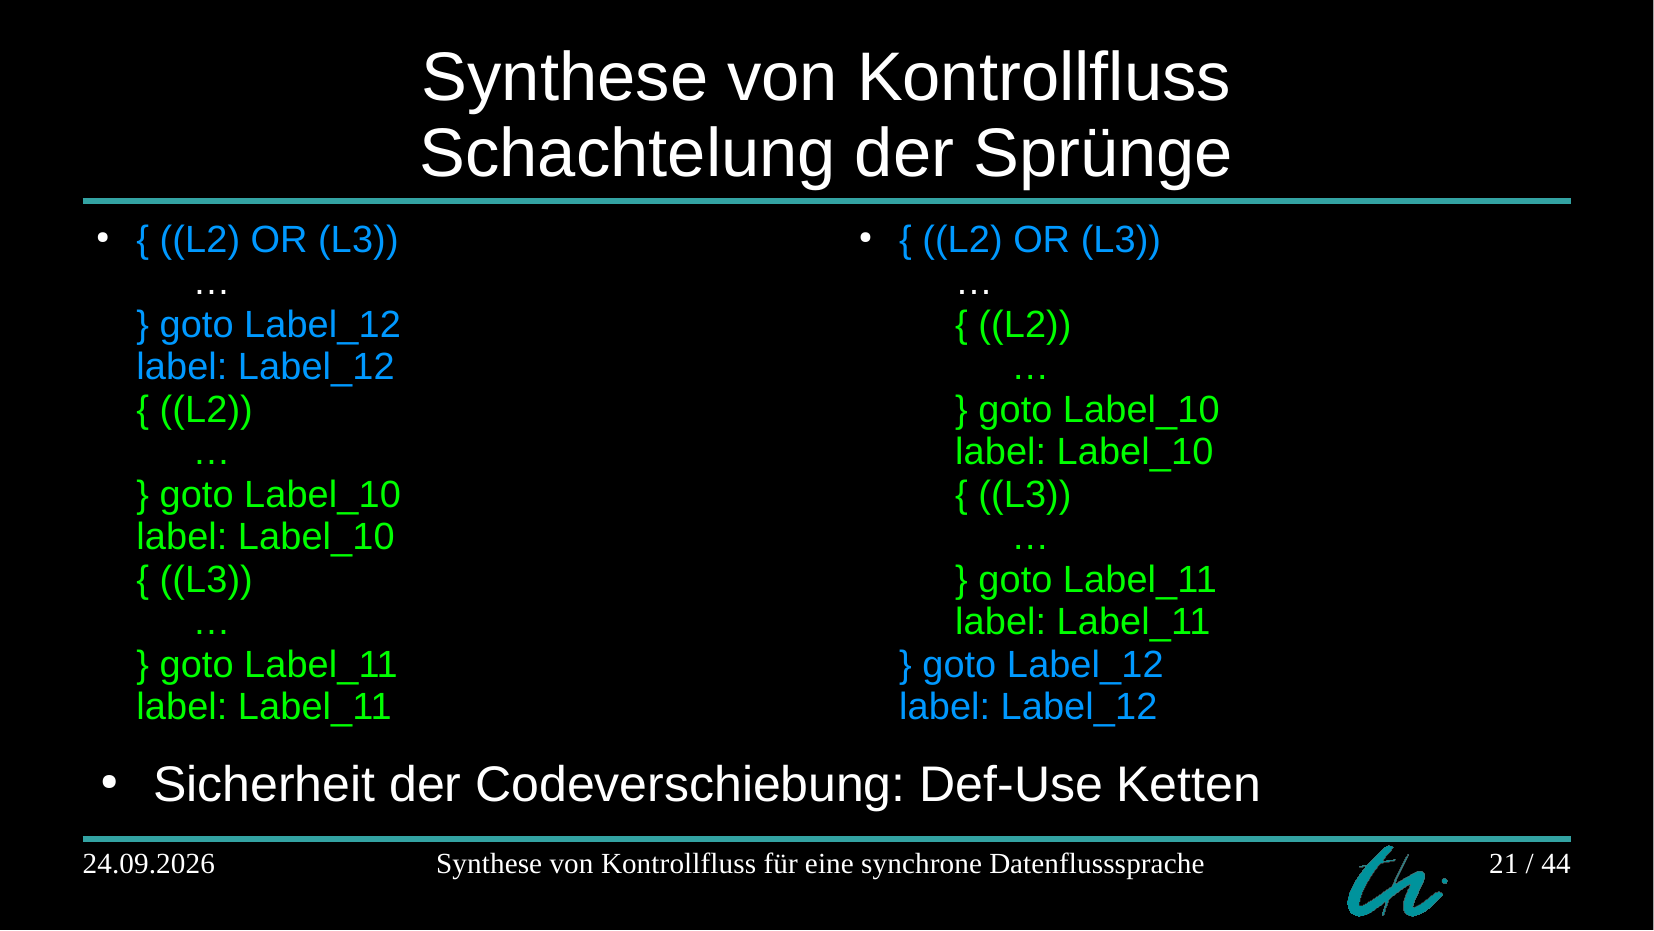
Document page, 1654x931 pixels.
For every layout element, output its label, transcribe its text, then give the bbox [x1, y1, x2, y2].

list Sicherheit der Codeverschiebung: Def-Use Ketten [82, 755, 1571, 815]
picture [1347, 845, 1448, 917]
list { ((L2) OR (L3)) … { ((L2)) … } goto Label_10 label: Label_10 { ((L3)) … } goto Label_11 label: Label_11 } goto Label_12 label: Label_12 [845, 217, 1572, 733]
list { ((L2) OR (L3)) … } goto Label_12 label: Label_12 { ((L2)) … } goto Label_10 label: Label_10 { ((L3)) … } goto Label_11 label: Label_11 [82, 217, 809, 733]
title Synthese von Kontrollfluss Schachtelung der Sprünge [82, 37, 1571, 193]
